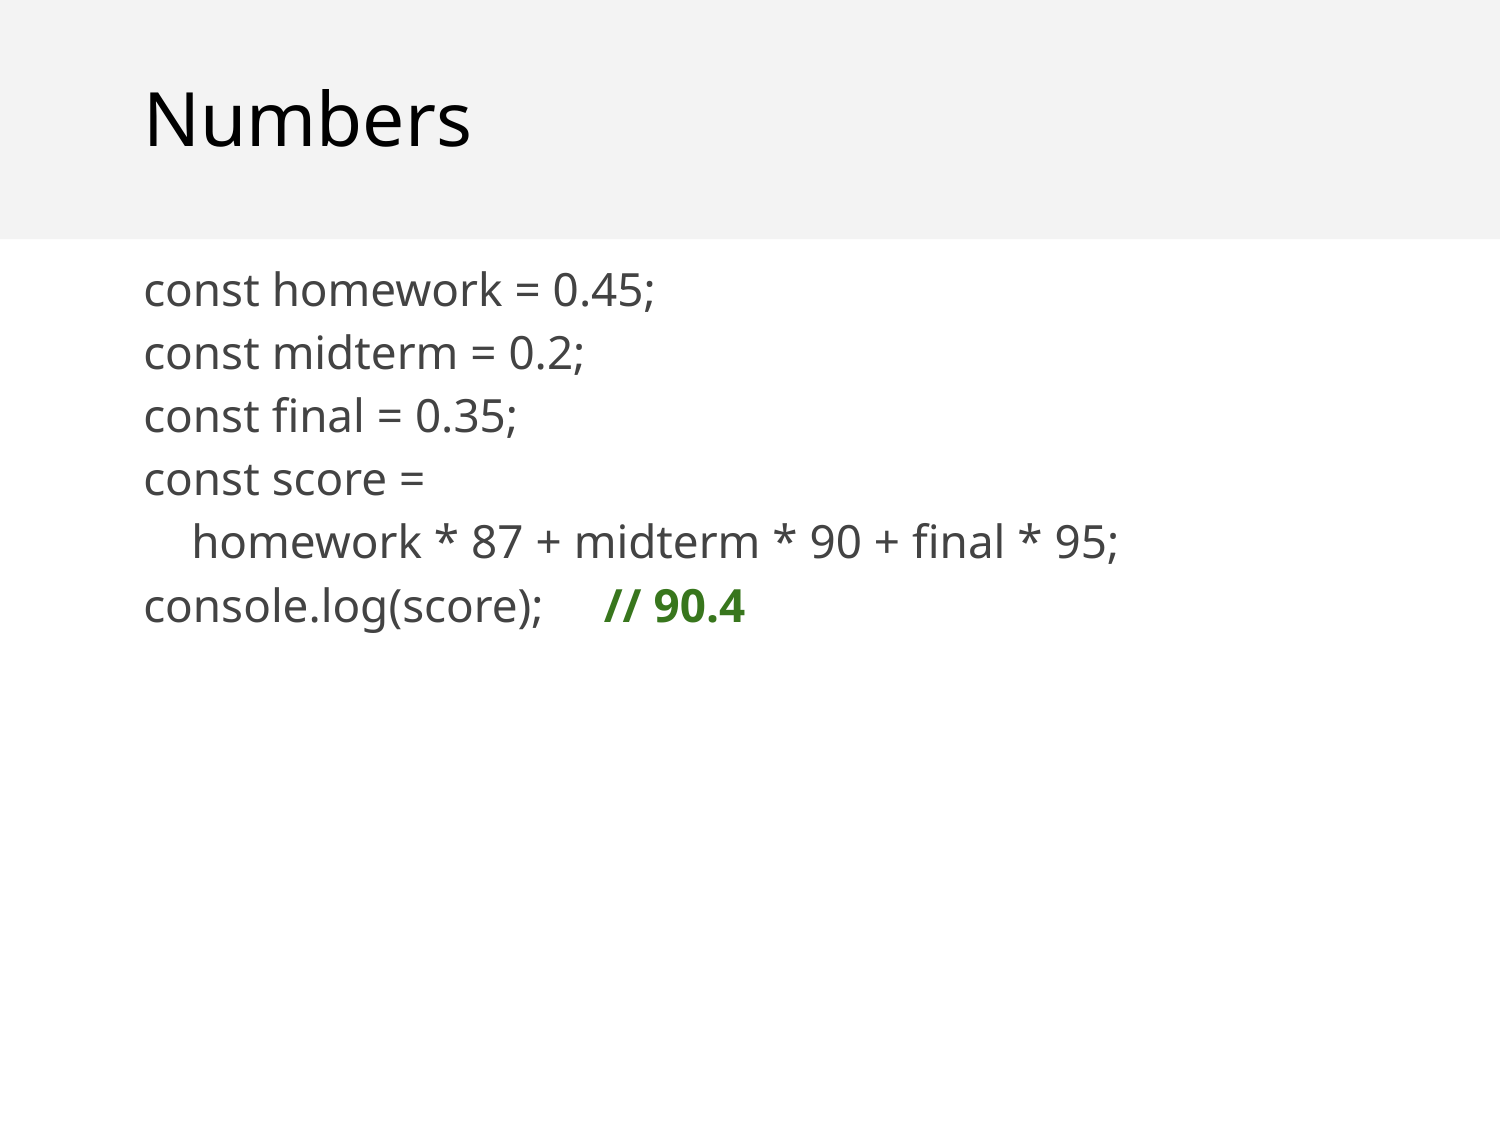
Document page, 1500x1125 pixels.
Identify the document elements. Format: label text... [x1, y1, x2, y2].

title Numbers [128, 56, 1372, 183]
text_box const homework = 0.45; const midterm = 0.2; const final = 0.35; const score = homework * 87 + midterm * 90 + final * 95; console.log(score); // 90.4 [128, 237, 1485, 730]
